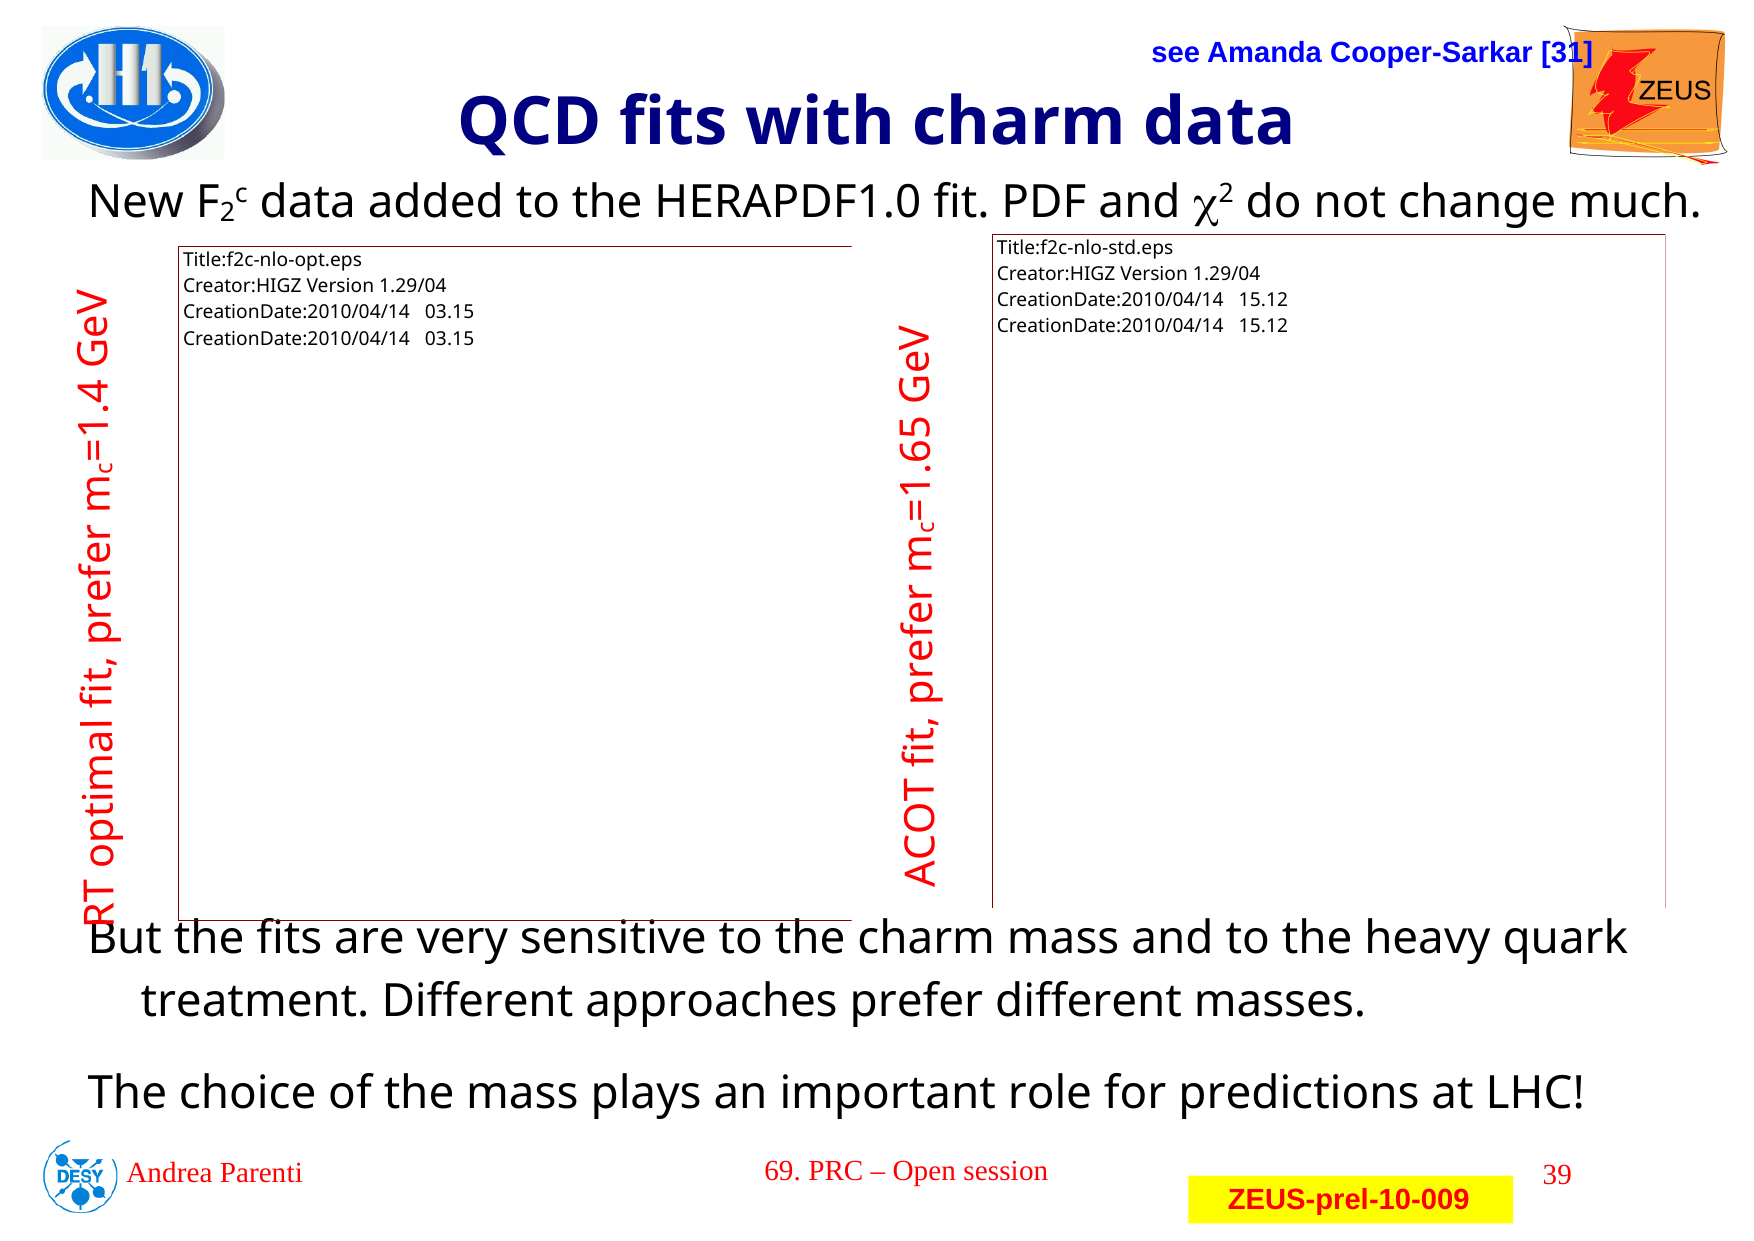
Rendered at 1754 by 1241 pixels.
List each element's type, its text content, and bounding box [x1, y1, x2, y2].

picture [42, 1138, 118, 1213]
title QCD fits with charm data [87, 49, 1550, 168]
text_box RT optimal fit, prefer mc=1.4 GeV [61, 265, 140, 930]
picture [990, 232, 1666, 908]
picture [1550, 21, 1742, 168]
text_box ZEUS-prel-10-009 [1188, 1175, 1514, 1224]
text_box ACOT fit, prefer mc=1.65 GeV [882, 224, 961, 888]
picture [35, 19, 231, 166]
list New F2c data added to the HERAPDF1.0 fit. PDF and χ2 do not change much. But the fits are very sensitive to the charm mass and to the heavy quark treatment. Different approaches prefer different masses. The choice of the mass plays an important role for predictions at LHC! [69, 168, 1736, 1160]
text_box see Amanda Cooper-Sarkar [31] [1136, 28, 1682, 77]
picture [176, 244, 852, 921]
